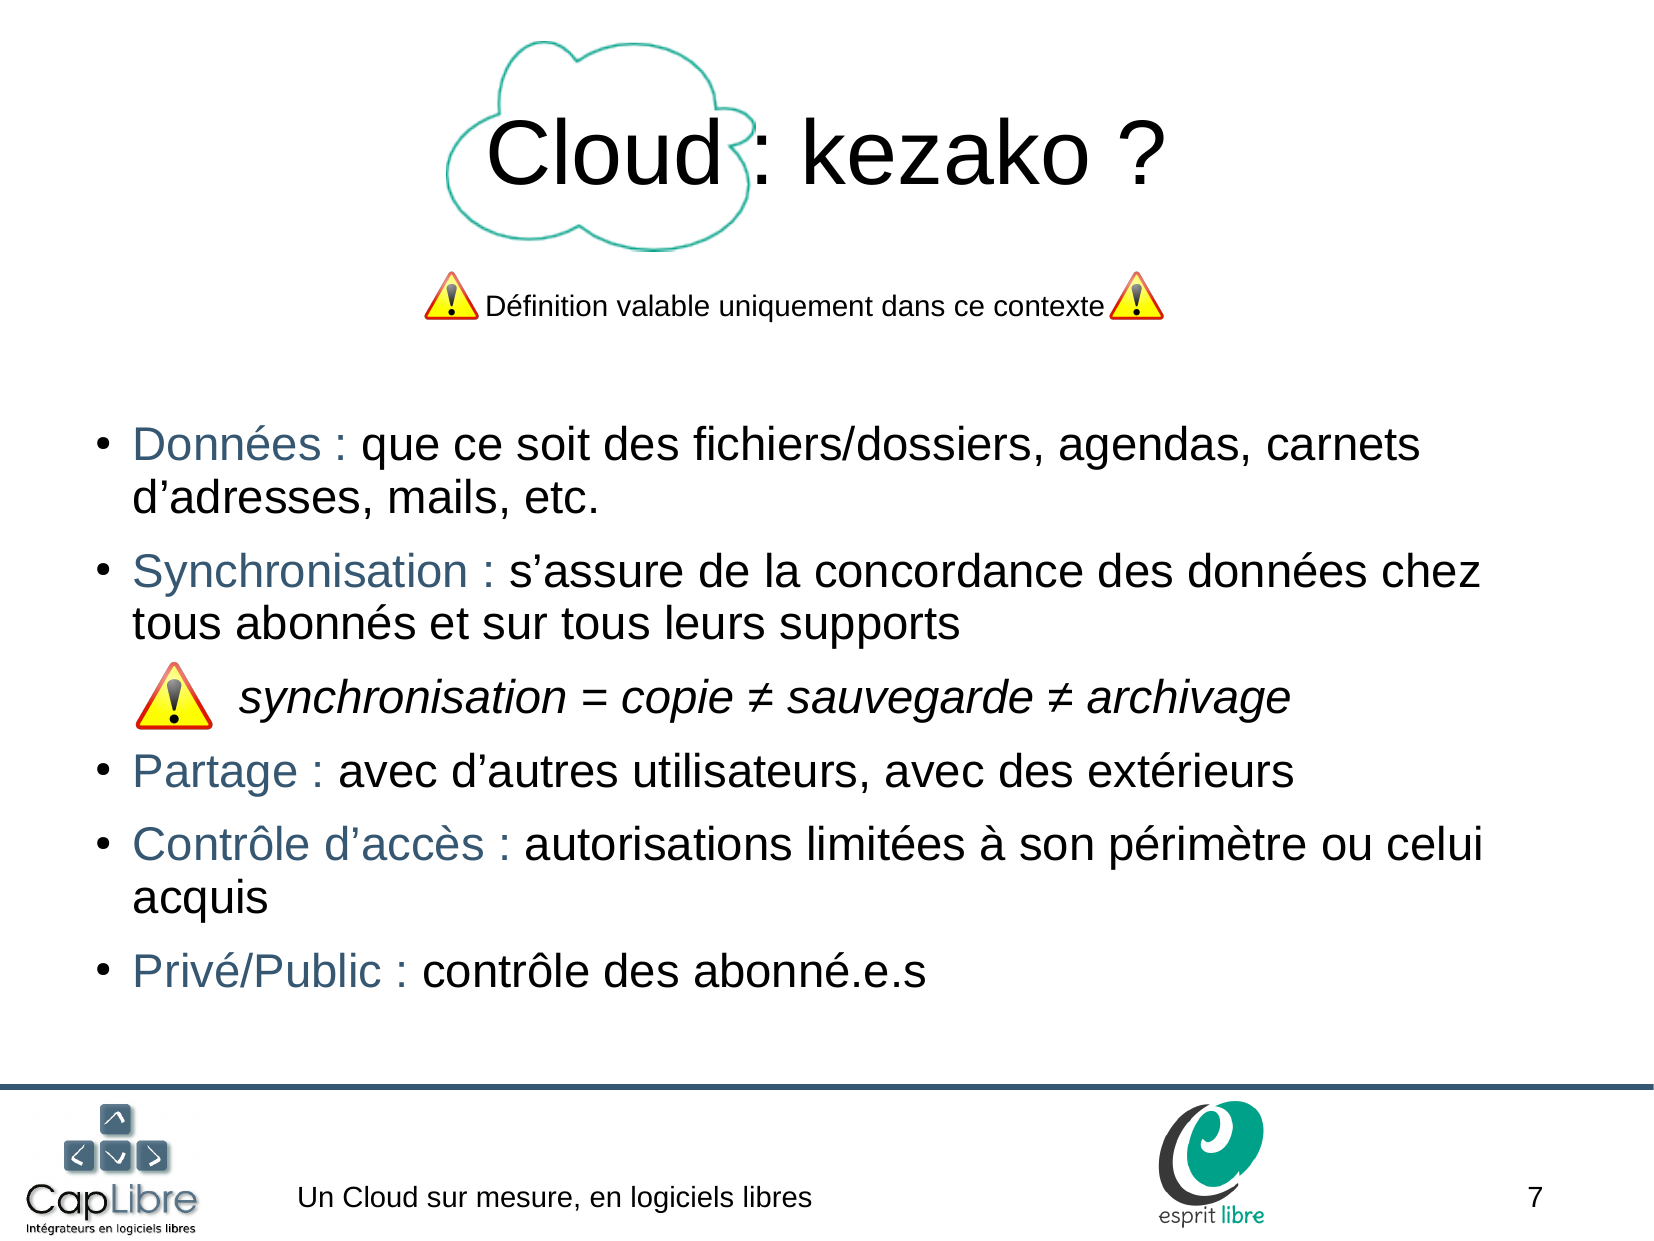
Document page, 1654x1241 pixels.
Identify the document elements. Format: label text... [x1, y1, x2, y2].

picture [446, 41, 756, 252]
picture [135, 661, 213, 730]
picture [11, 1098, 210, 1239]
title Cloud : kezako ? [82, 49, 1571, 257]
picture [1145, 1098, 1276, 1229]
picture [1109, 271, 1164, 320]
list Définition valable uniquement dans ce contexte Données : que ce soit des fichiers/dossiers, agendas, carnets d’adresses, mails, etc. Synchronisation : s’assure de la concordance des données chez tous abonnés et sur tous leurs supports synchronisation = copie ≠ sauvegarde ≠ archivage Partage : avec d’autres utilisateurs, avec des extérieurs Contrôle d’accès : autorisations limitées à son périmètre ou celui acquis Privé/Public : contrôle des abonné.e.s [82, 290, 1571, 1010]
picture [424, 271, 479, 320]
